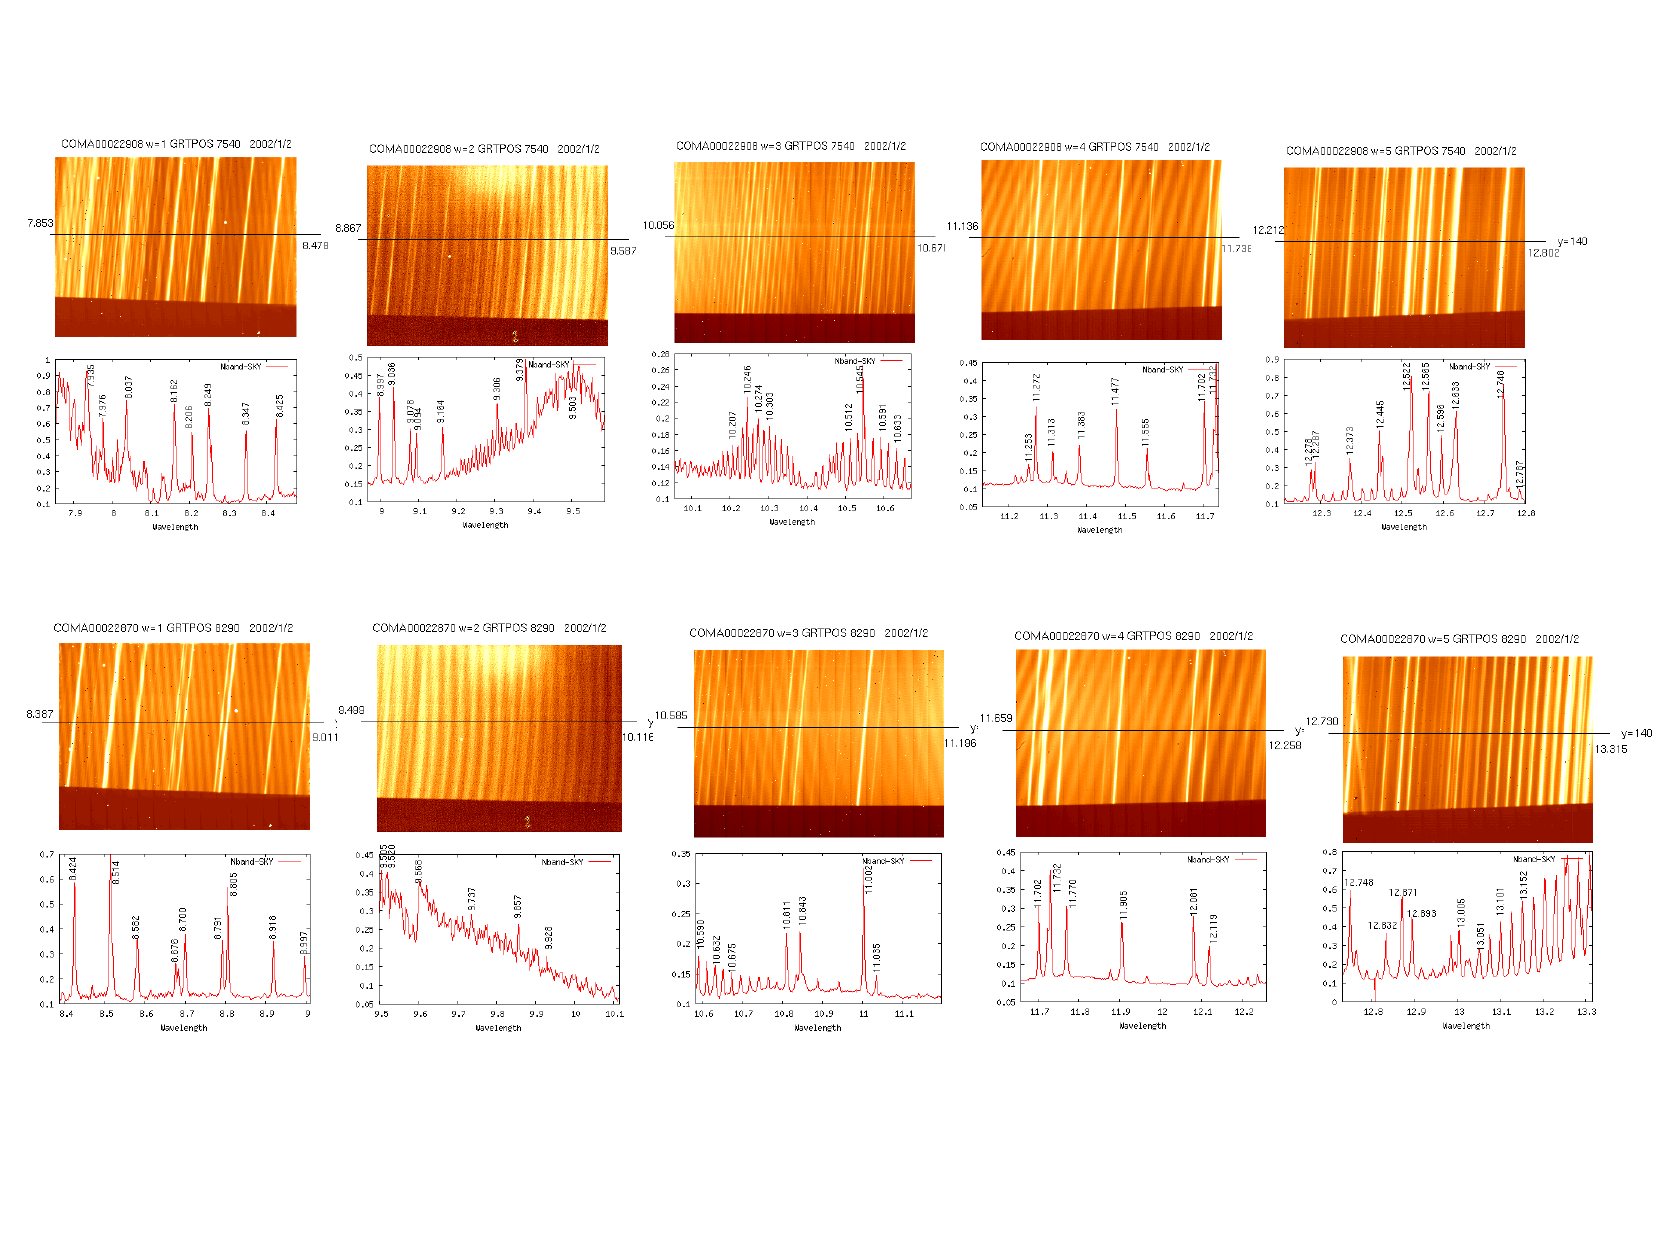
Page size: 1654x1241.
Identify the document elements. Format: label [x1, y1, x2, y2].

picture [23, 136, 1589, 534]
picture [25, 620, 1654, 1032]
